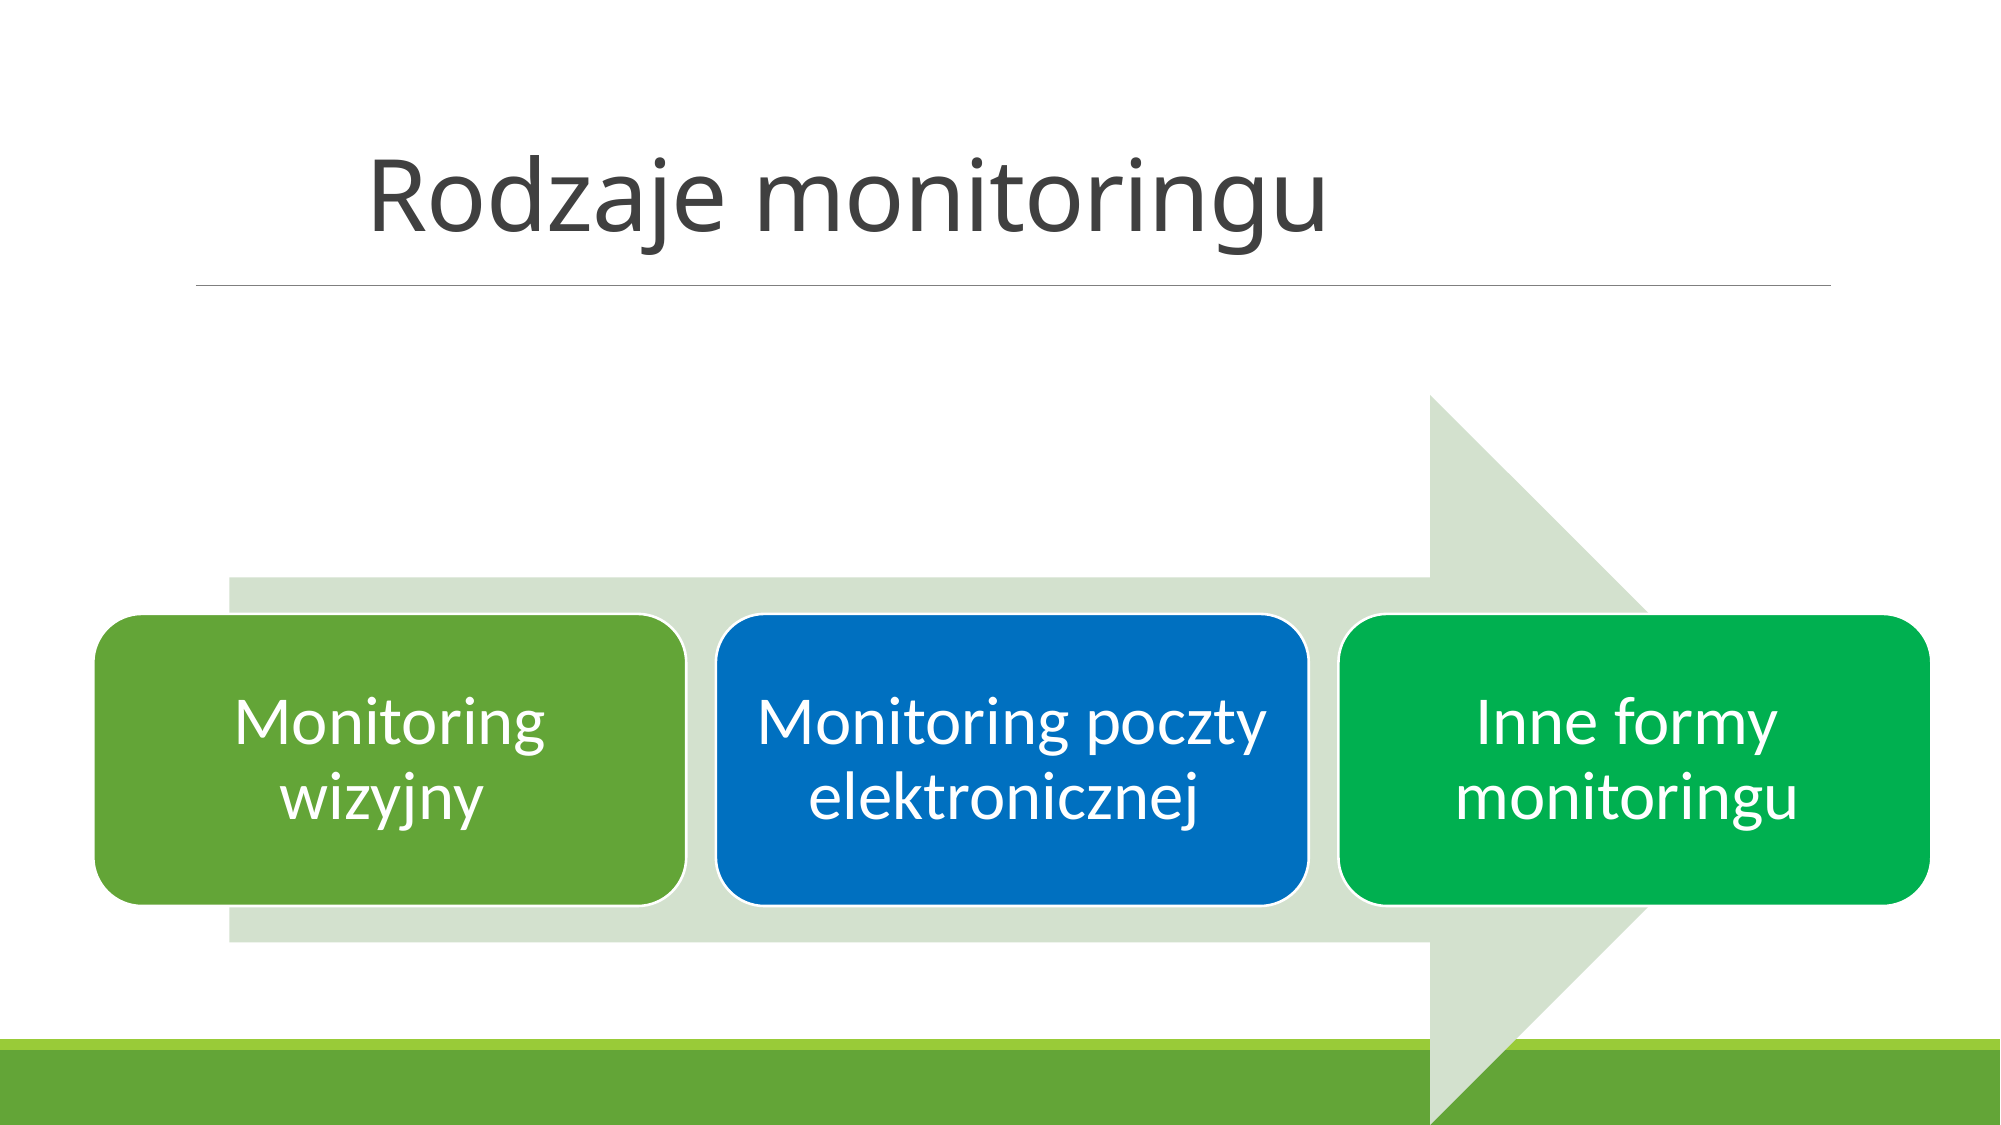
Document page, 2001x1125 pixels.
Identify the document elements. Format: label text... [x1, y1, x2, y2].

text_box Monitoring poczty elektronicznej [715, 613, 1309, 907]
text_box Inne formy monitoringu [1338, 613, 1932, 907]
title Rodzaje monitoringu [350, 78, 1688, 260]
text_box [229, 394, 1649, 1125]
text_box Monitoring wizyjny [93, 613, 687, 907]
